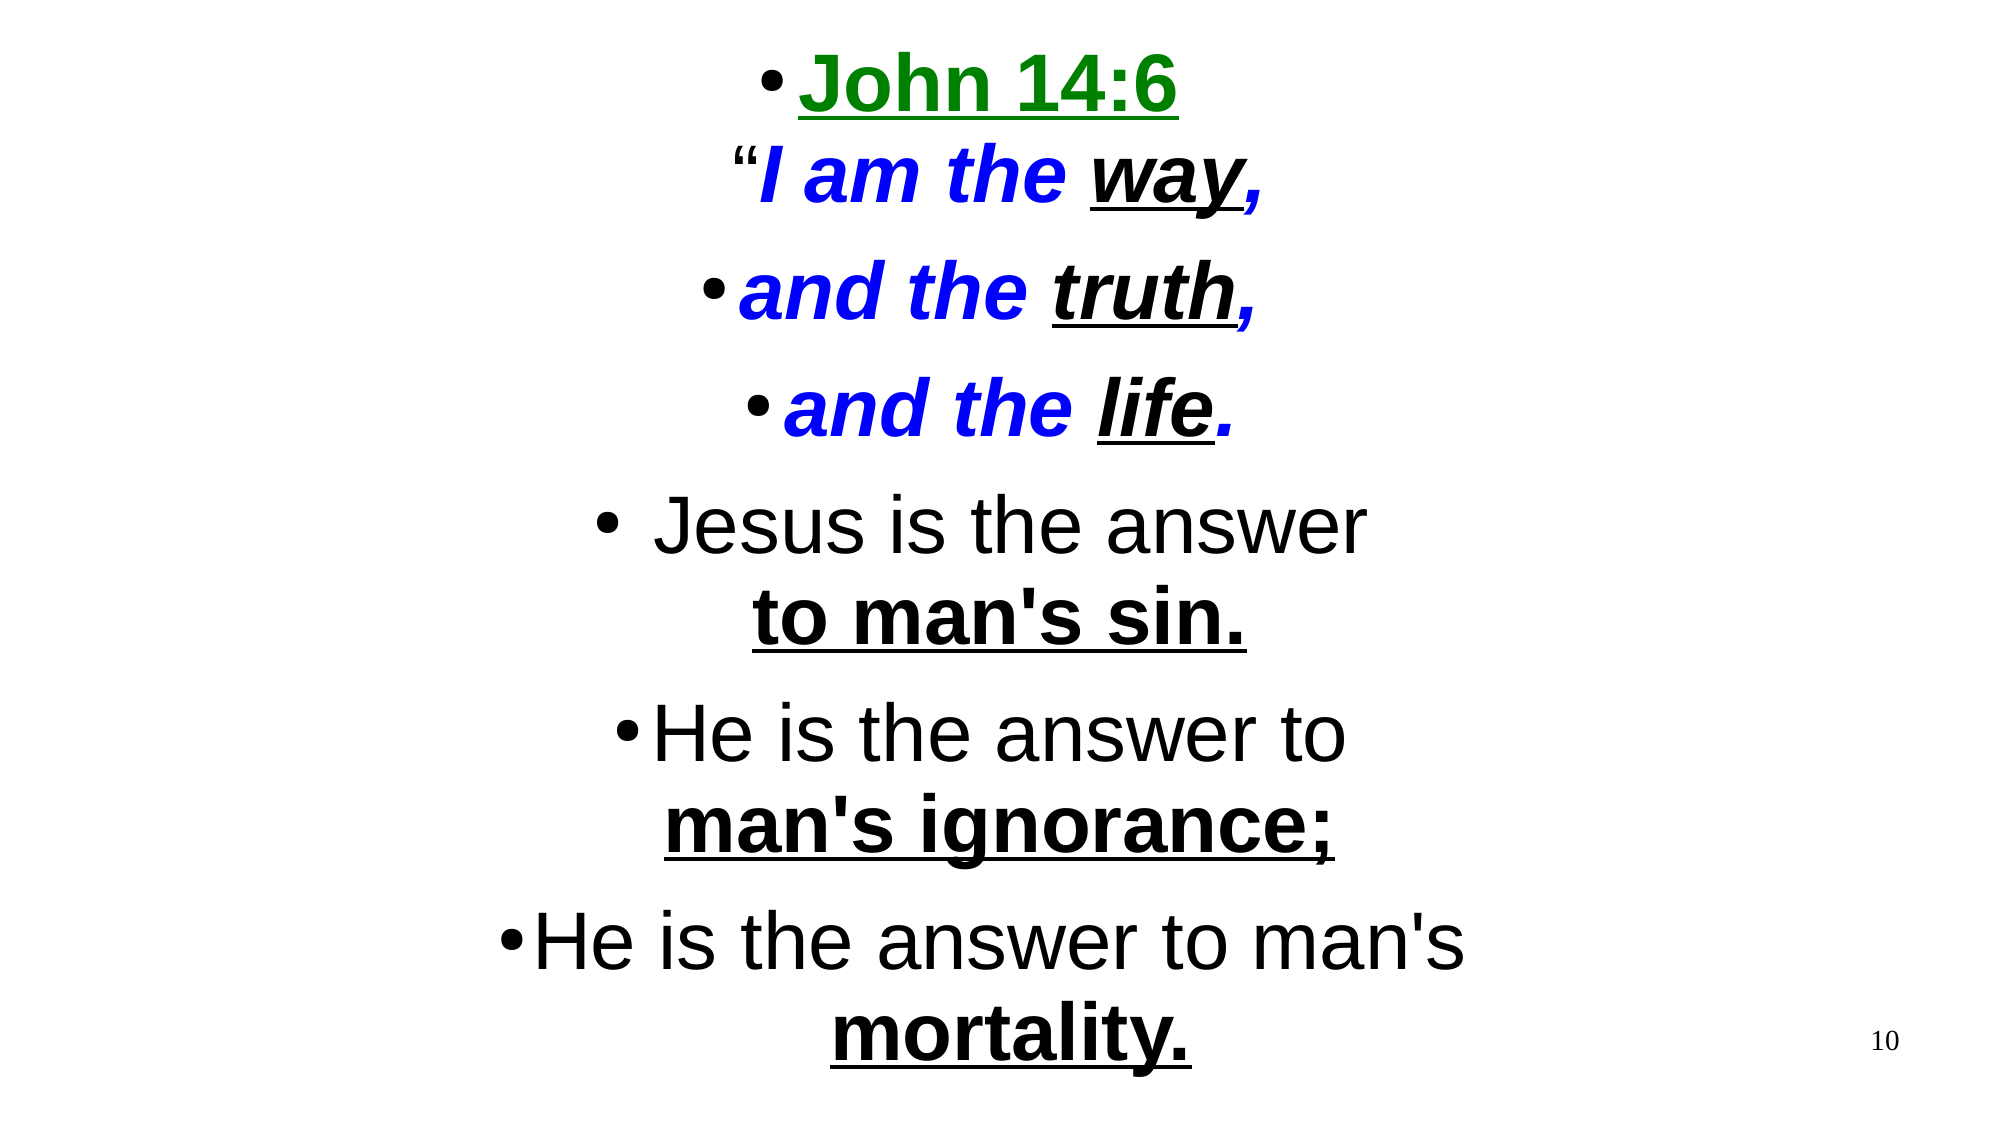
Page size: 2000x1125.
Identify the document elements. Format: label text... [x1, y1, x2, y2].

list John 14:6 “I am the way, and the truth, and the life. Jesus is the answer to man's sin. He is the answer to man's ignorance; He is the answer to man's mortality. [37, 37, 1951, 1088]
